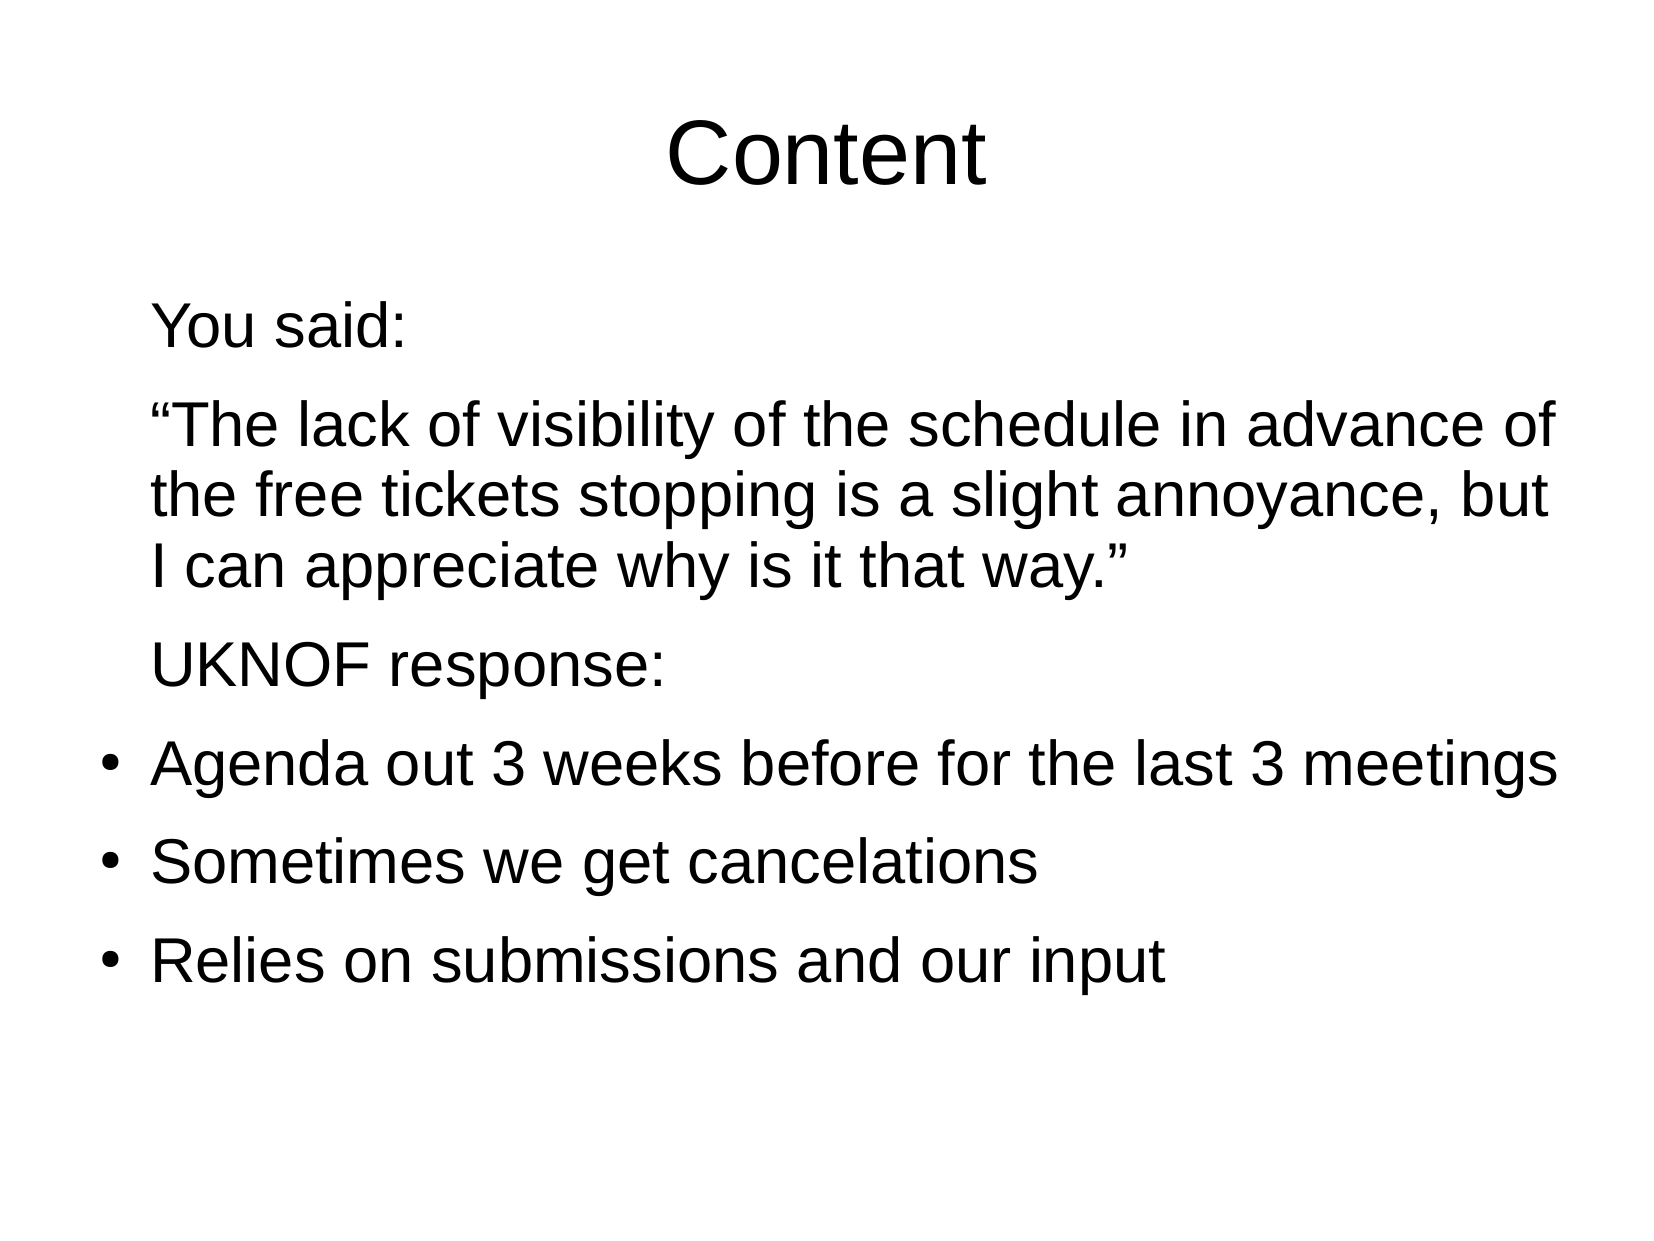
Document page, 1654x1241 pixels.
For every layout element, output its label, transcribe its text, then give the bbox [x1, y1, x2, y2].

list You said: “The lack of visibility of the schedule in advance of the free tickets stopping is a slight annoyance, but I can appreciate why is it that way.” UKNOF response: Agenda out 3 weeks before for the last 3 meetings Sometimes we get cancelations Relies on submissions and our input [82, 290, 1571, 1010]
title Content [82, 49, 1571, 257]
